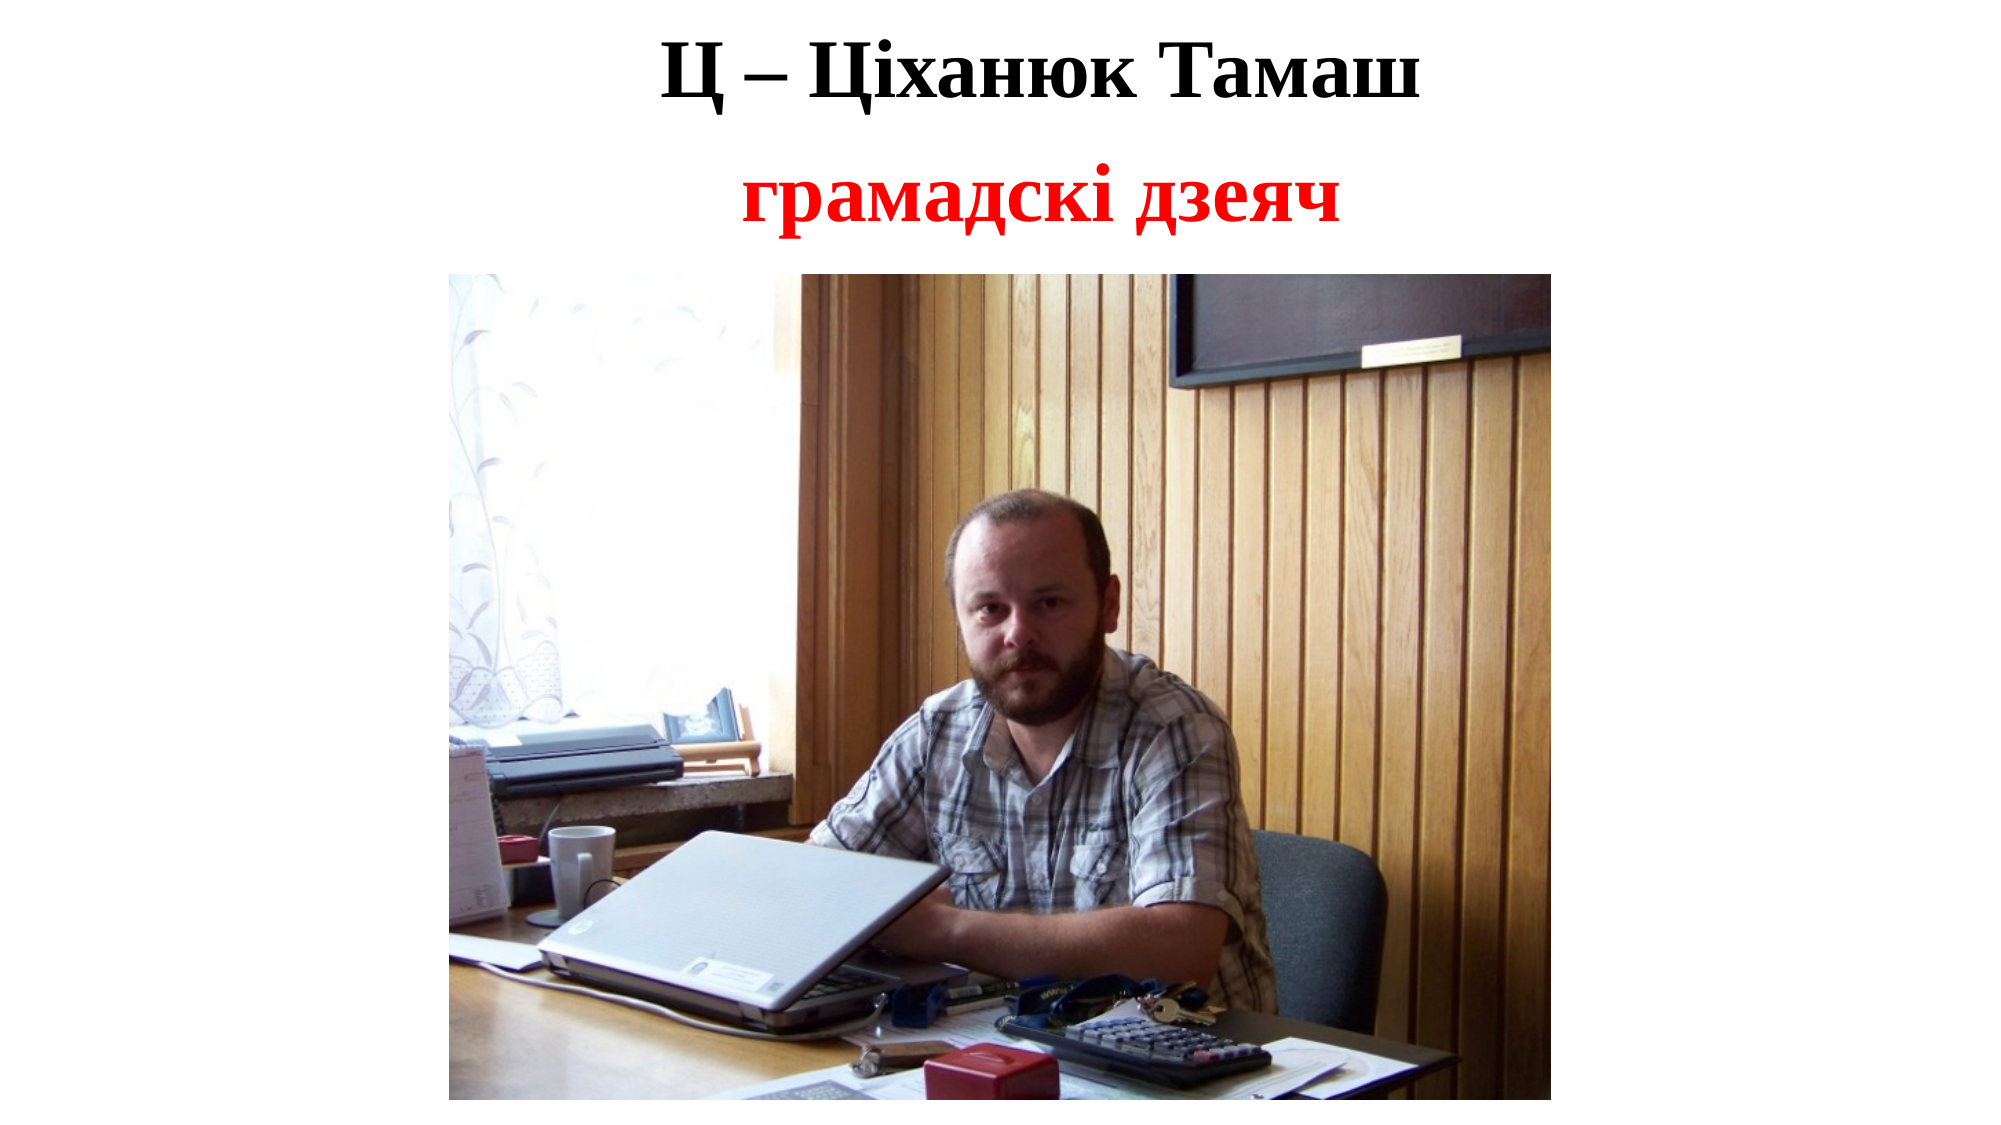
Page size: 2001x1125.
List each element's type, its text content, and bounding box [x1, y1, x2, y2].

text_box Ц – Ціханюк Тамаш грамадскі дзеяч [645, 0, 1438, 246]
picture [449, 274, 1551, 1100]
